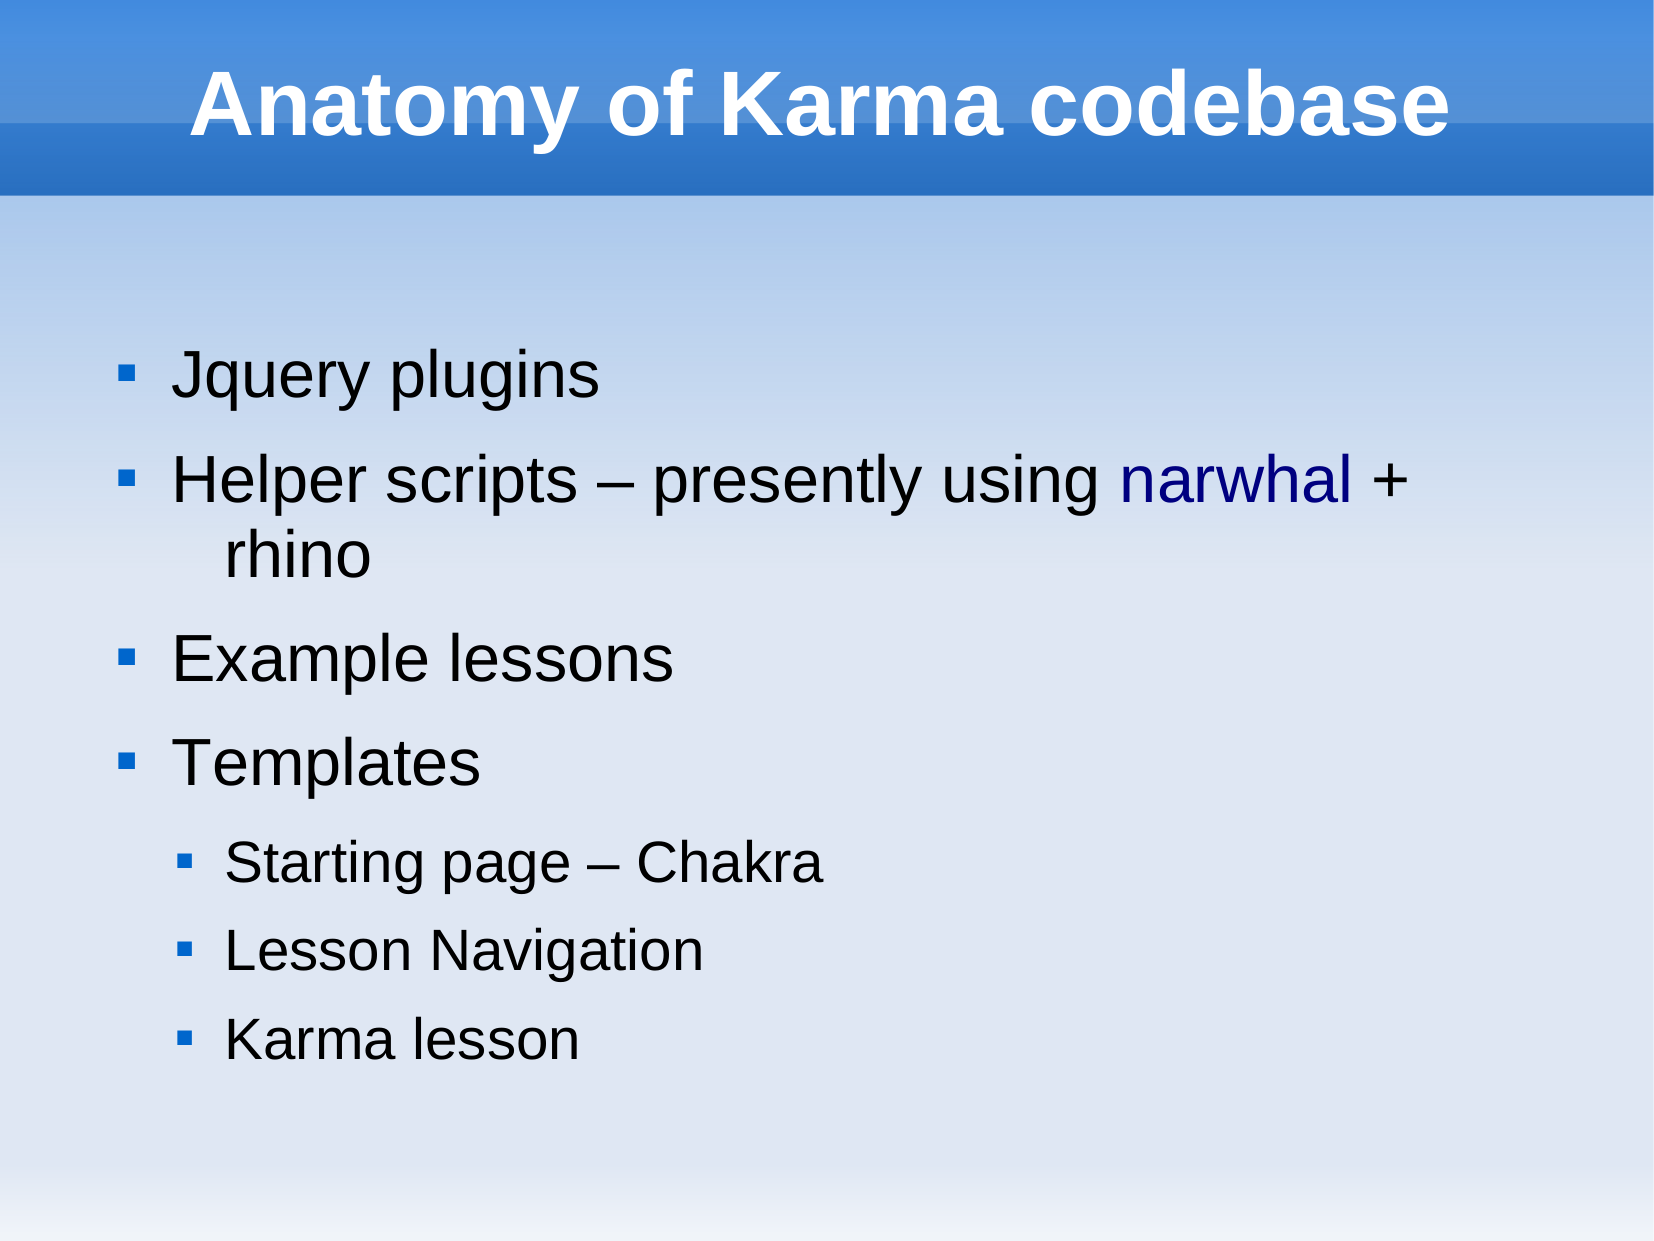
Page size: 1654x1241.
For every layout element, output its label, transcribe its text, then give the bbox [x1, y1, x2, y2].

picture [0, 0, 1654, 1241]
title Anatomy of Karma codebase [76, 0, 1565, 208]
list Jquery plugins Helper scripts – presently using narwhal + rhino Example lessons Templates Starting page – Chakra Lesson Navigation Karma lesson [82, 337, 1571, 1241]
